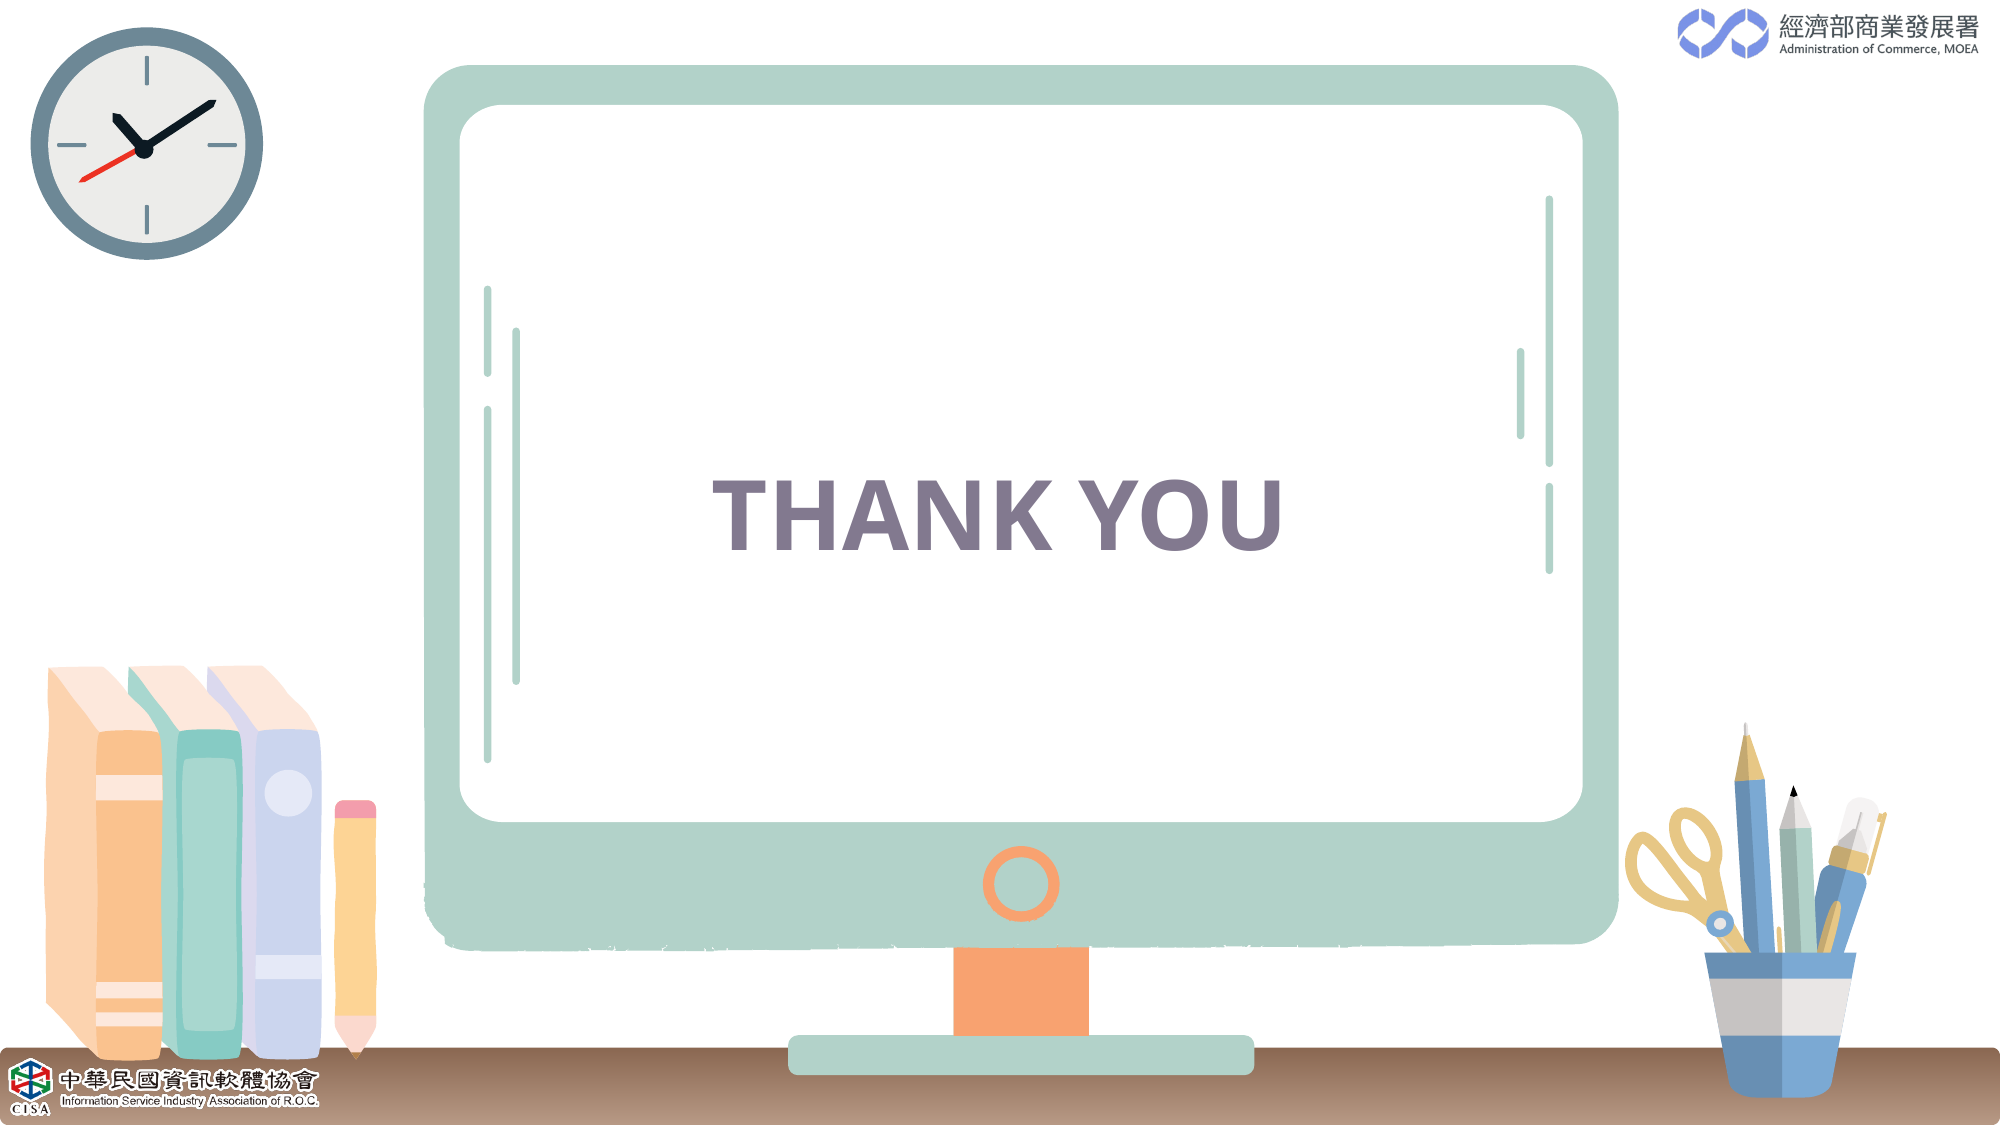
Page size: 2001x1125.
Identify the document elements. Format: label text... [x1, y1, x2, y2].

text_box THANK YOU [526, 434, 1474, 563]
